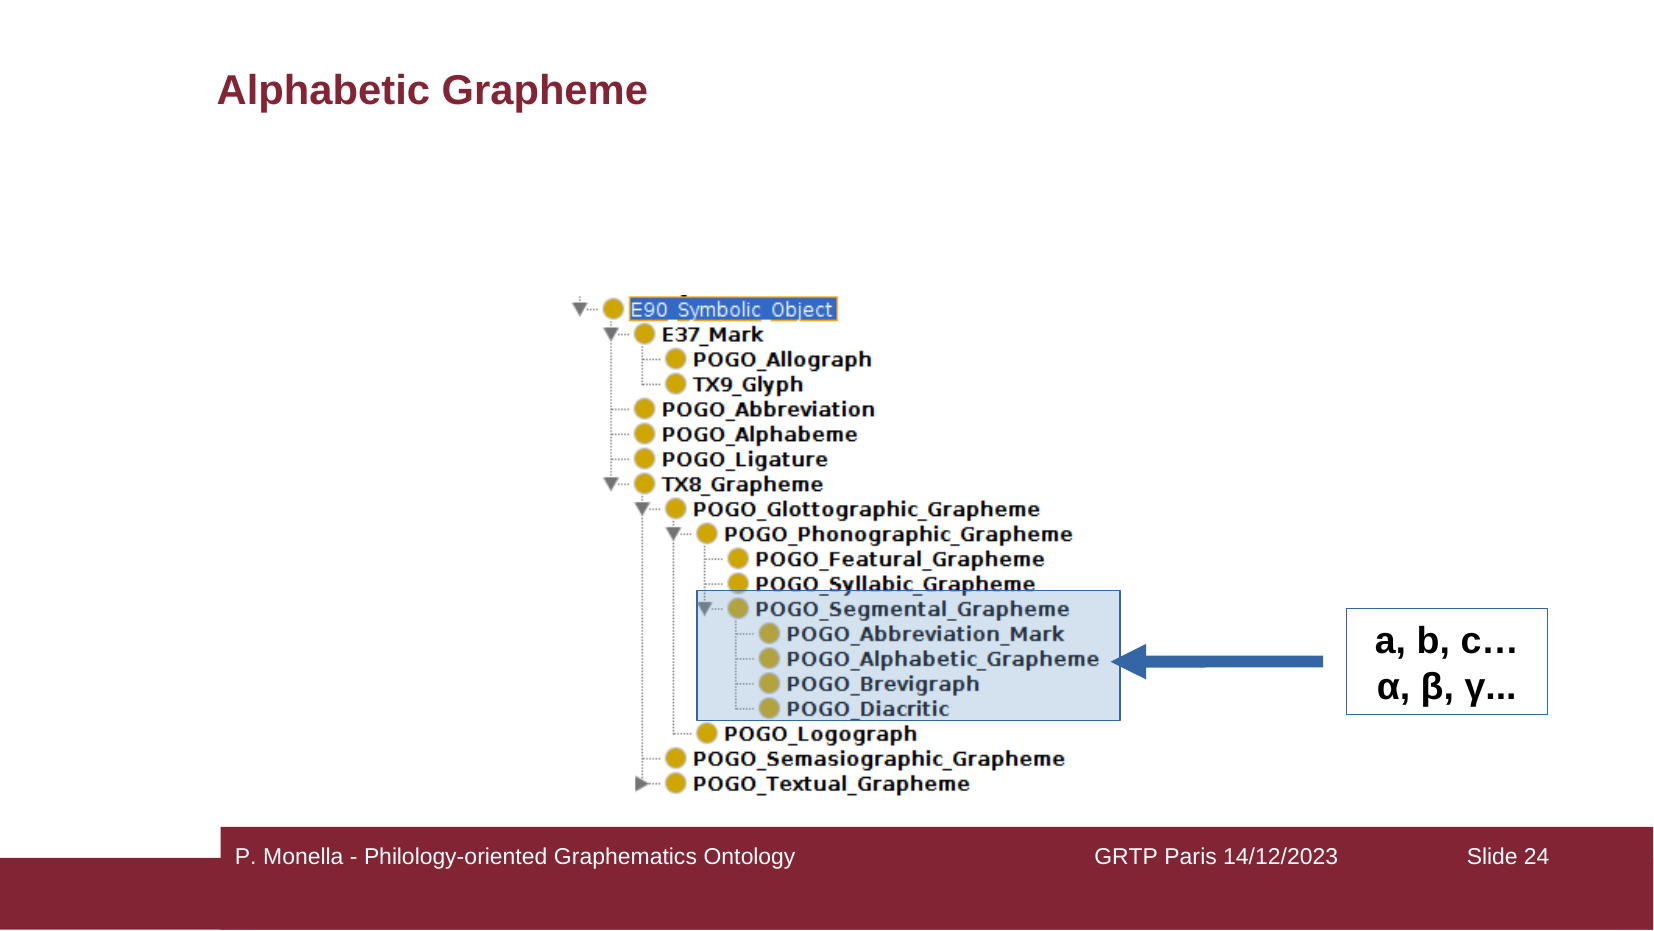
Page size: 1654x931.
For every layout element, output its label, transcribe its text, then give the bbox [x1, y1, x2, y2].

text_box [696, 590, 1120, 721]
picture [570, 295, 1108, 816]
text_box a, b, c… α, β, γ... [1346, 608, 1548, 715]
title Alphabetic Grapheme [201, 55, 1543, 124]
